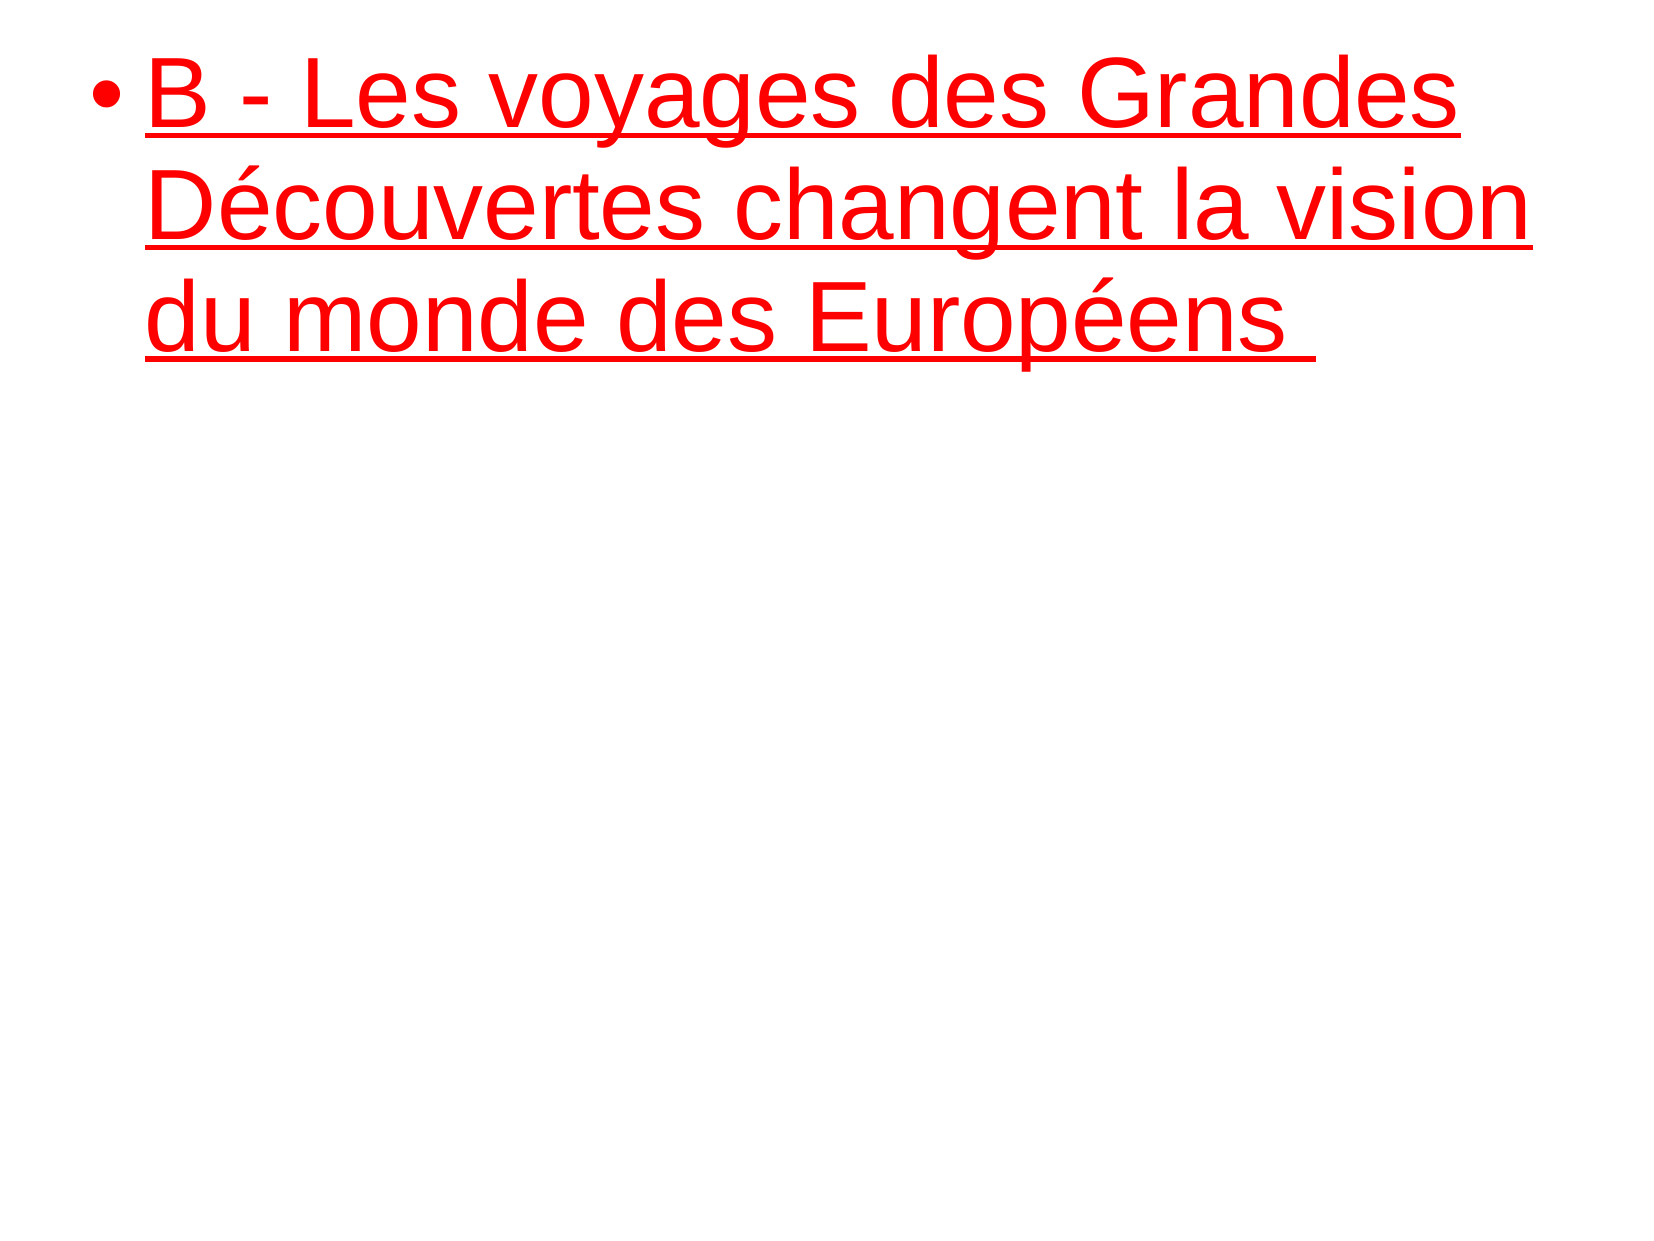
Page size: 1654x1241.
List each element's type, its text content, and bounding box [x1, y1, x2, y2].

text_box B - Les voyages des Grandes Découvertes changent la vision du monde des Européens [74, 29, 1563, 715]
